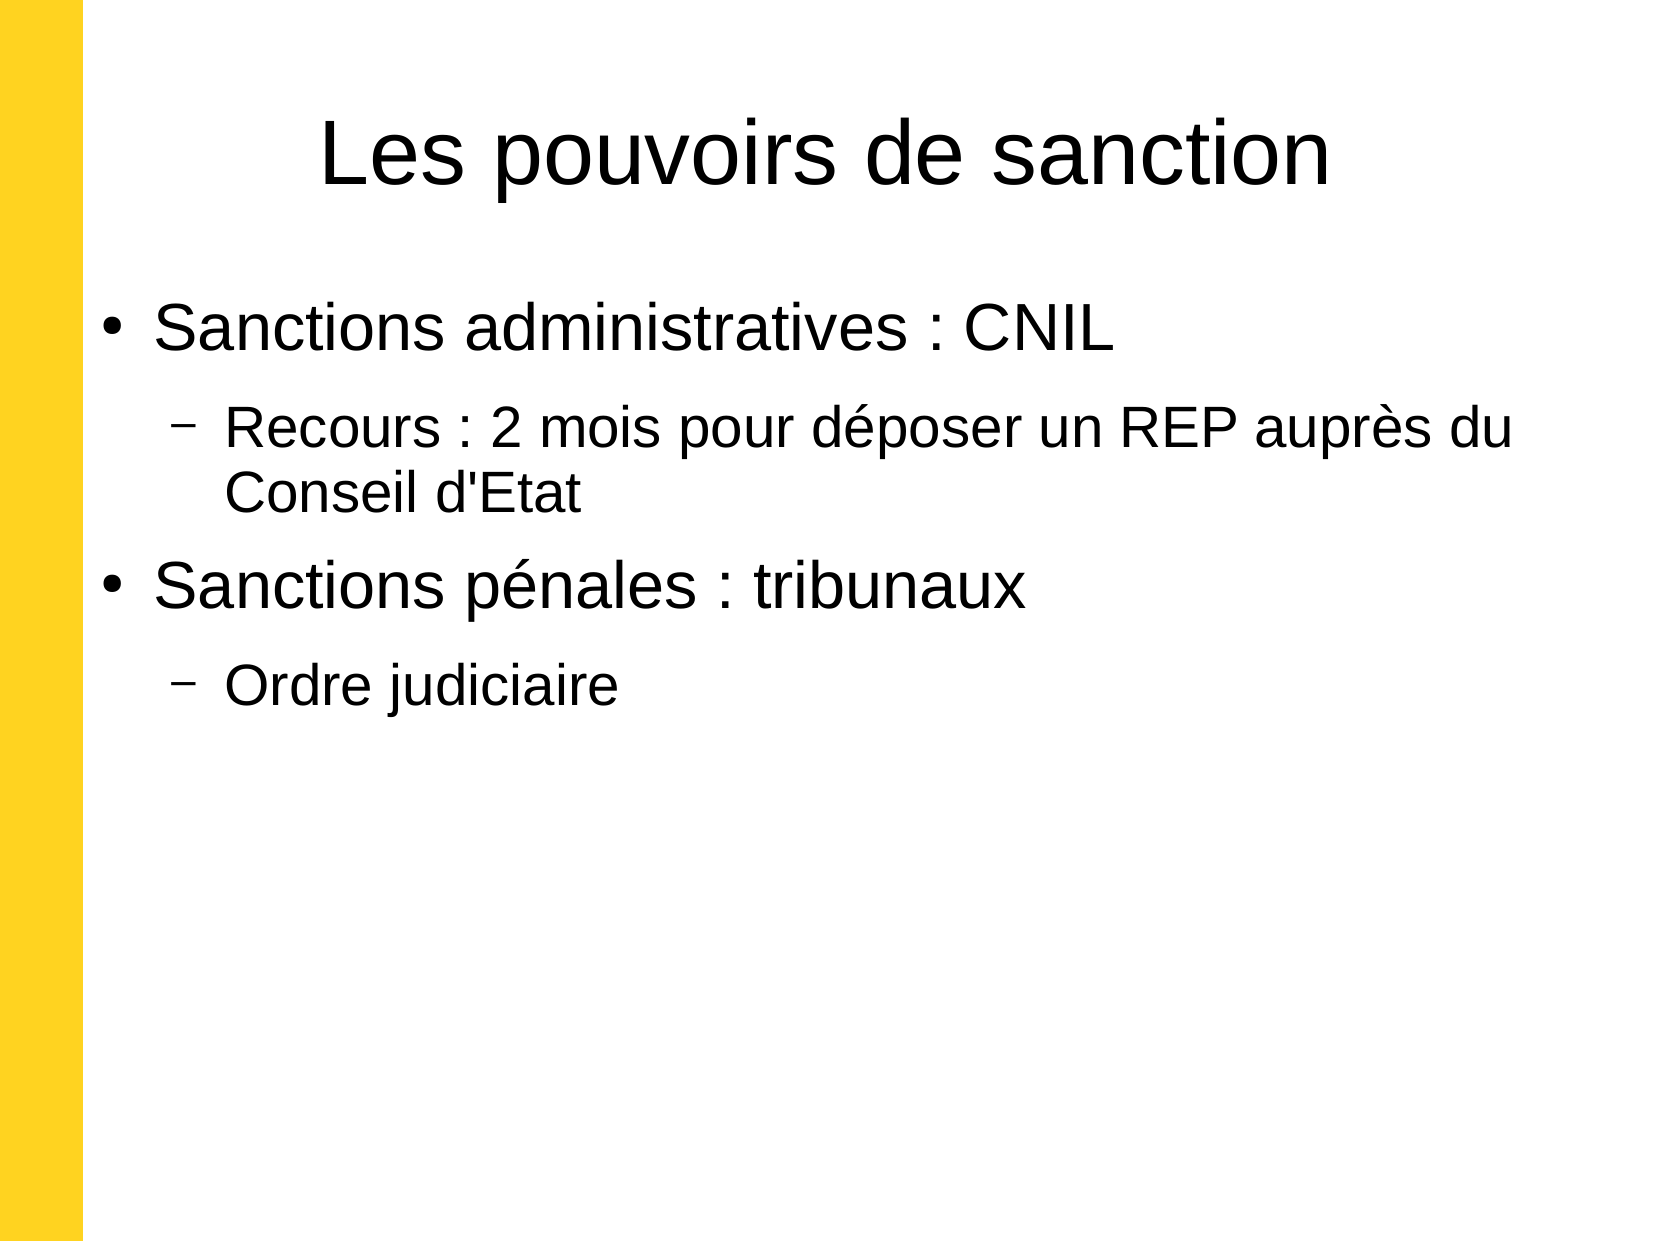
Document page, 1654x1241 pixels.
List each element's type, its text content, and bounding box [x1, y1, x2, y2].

title Les pouvoirs de sanction [83, 49, 1571, 257]
text_box [0, 0, 83, 1241]
list Sanctions administratives : CNIL Recours : 2 mois pour déposer un REP auprès du Conseil d'Etat Sanctions pénales : tribunaux Ordre judiciaire [83, 290, 1571, 1010]
